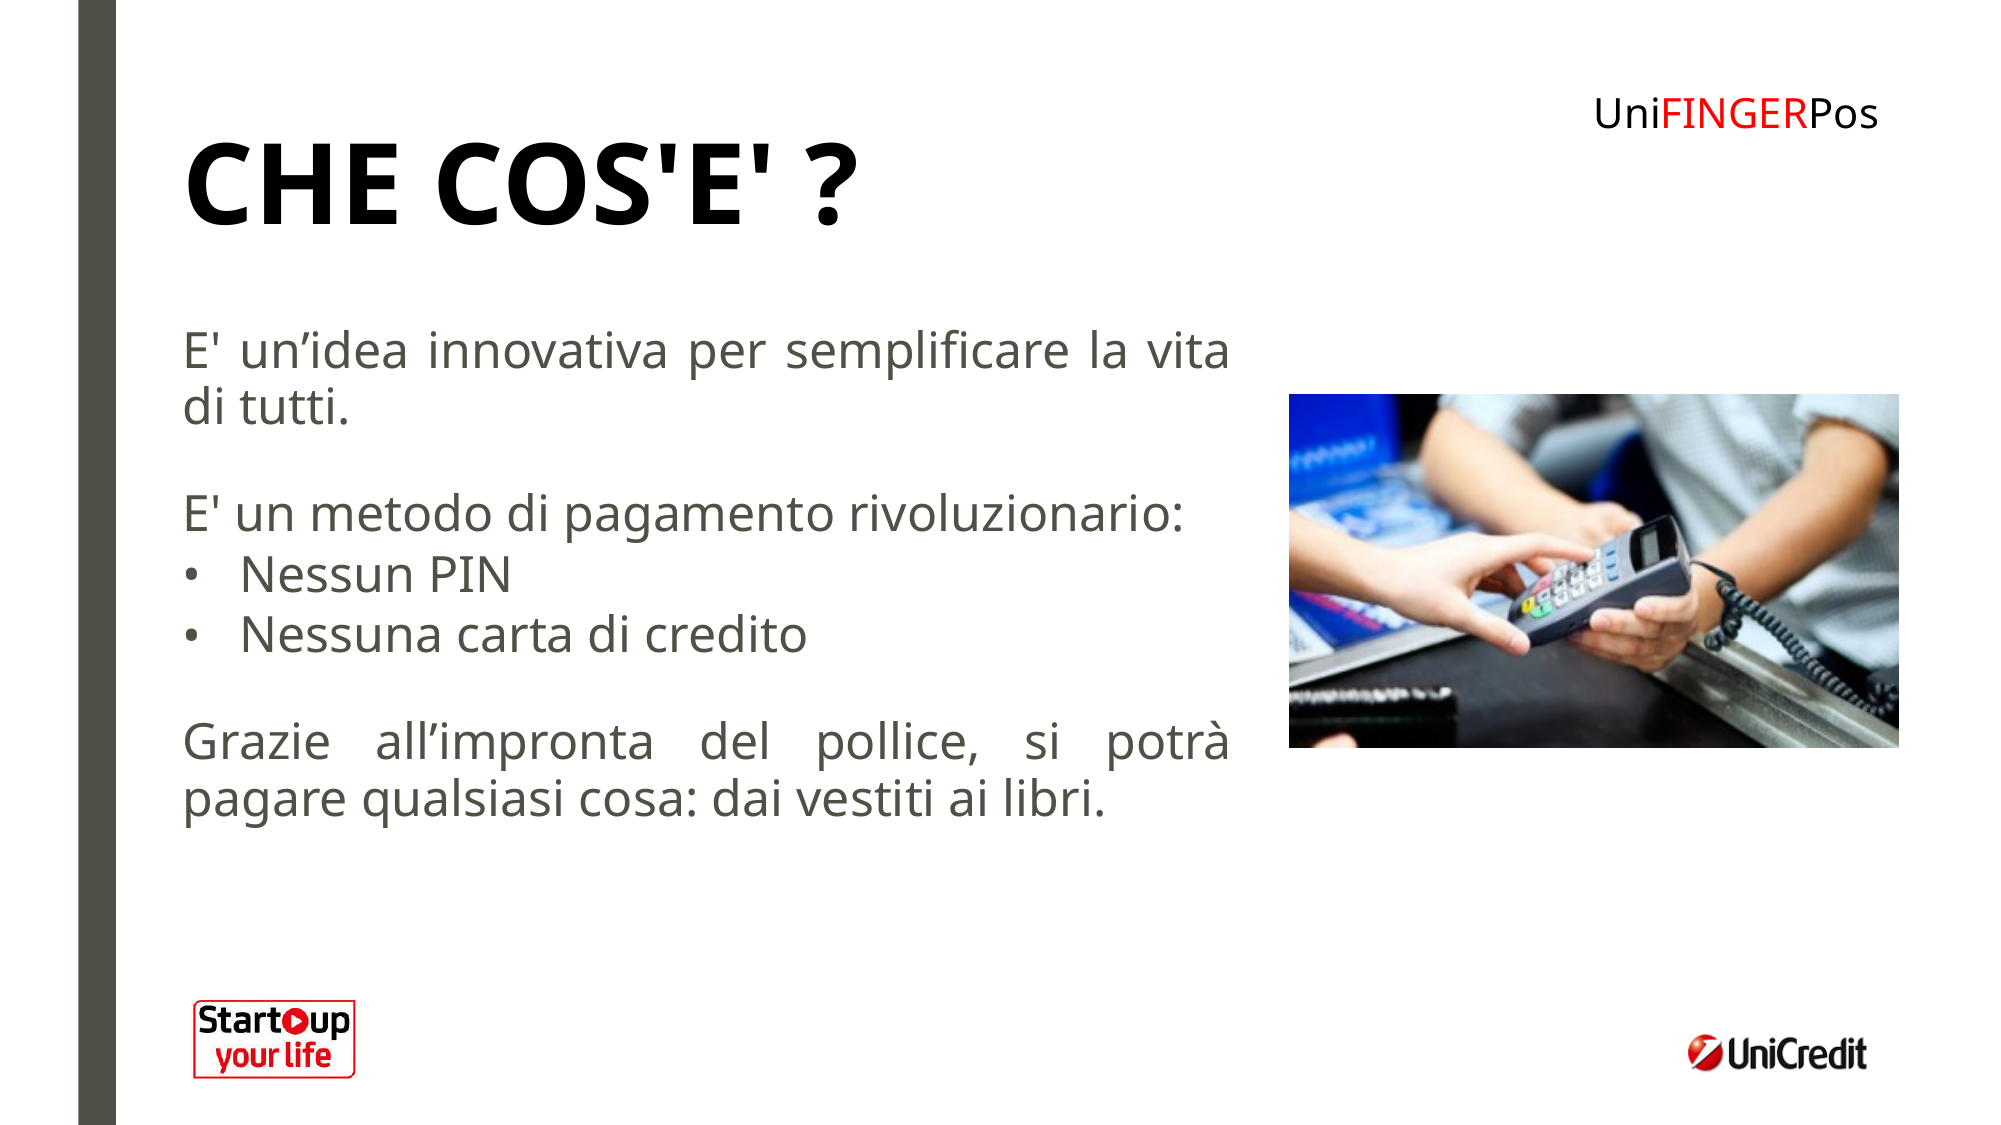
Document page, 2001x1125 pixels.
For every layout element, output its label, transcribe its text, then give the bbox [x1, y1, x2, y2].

picture [1289, 394, 1899, 748]
text_box UniFINGERPos [1578, 79, 1947, 145]
picture [1682, 1021, 1875, 1084]
title CHE COS'E' ? [167, 120, 1743, 365]
text_box E' un’idea innovativa per semplificare la vita di tutti. E' un metodo di pagamento rivoluzionario: Nessun PIN Nessuna carta di credito Grazie all’impronta del pollice, si potrà pagare qualsiasi cosa: dai vestiti ai libri. [167, 315, 1248, 903]
picture [187, 994, 362, 1084]
